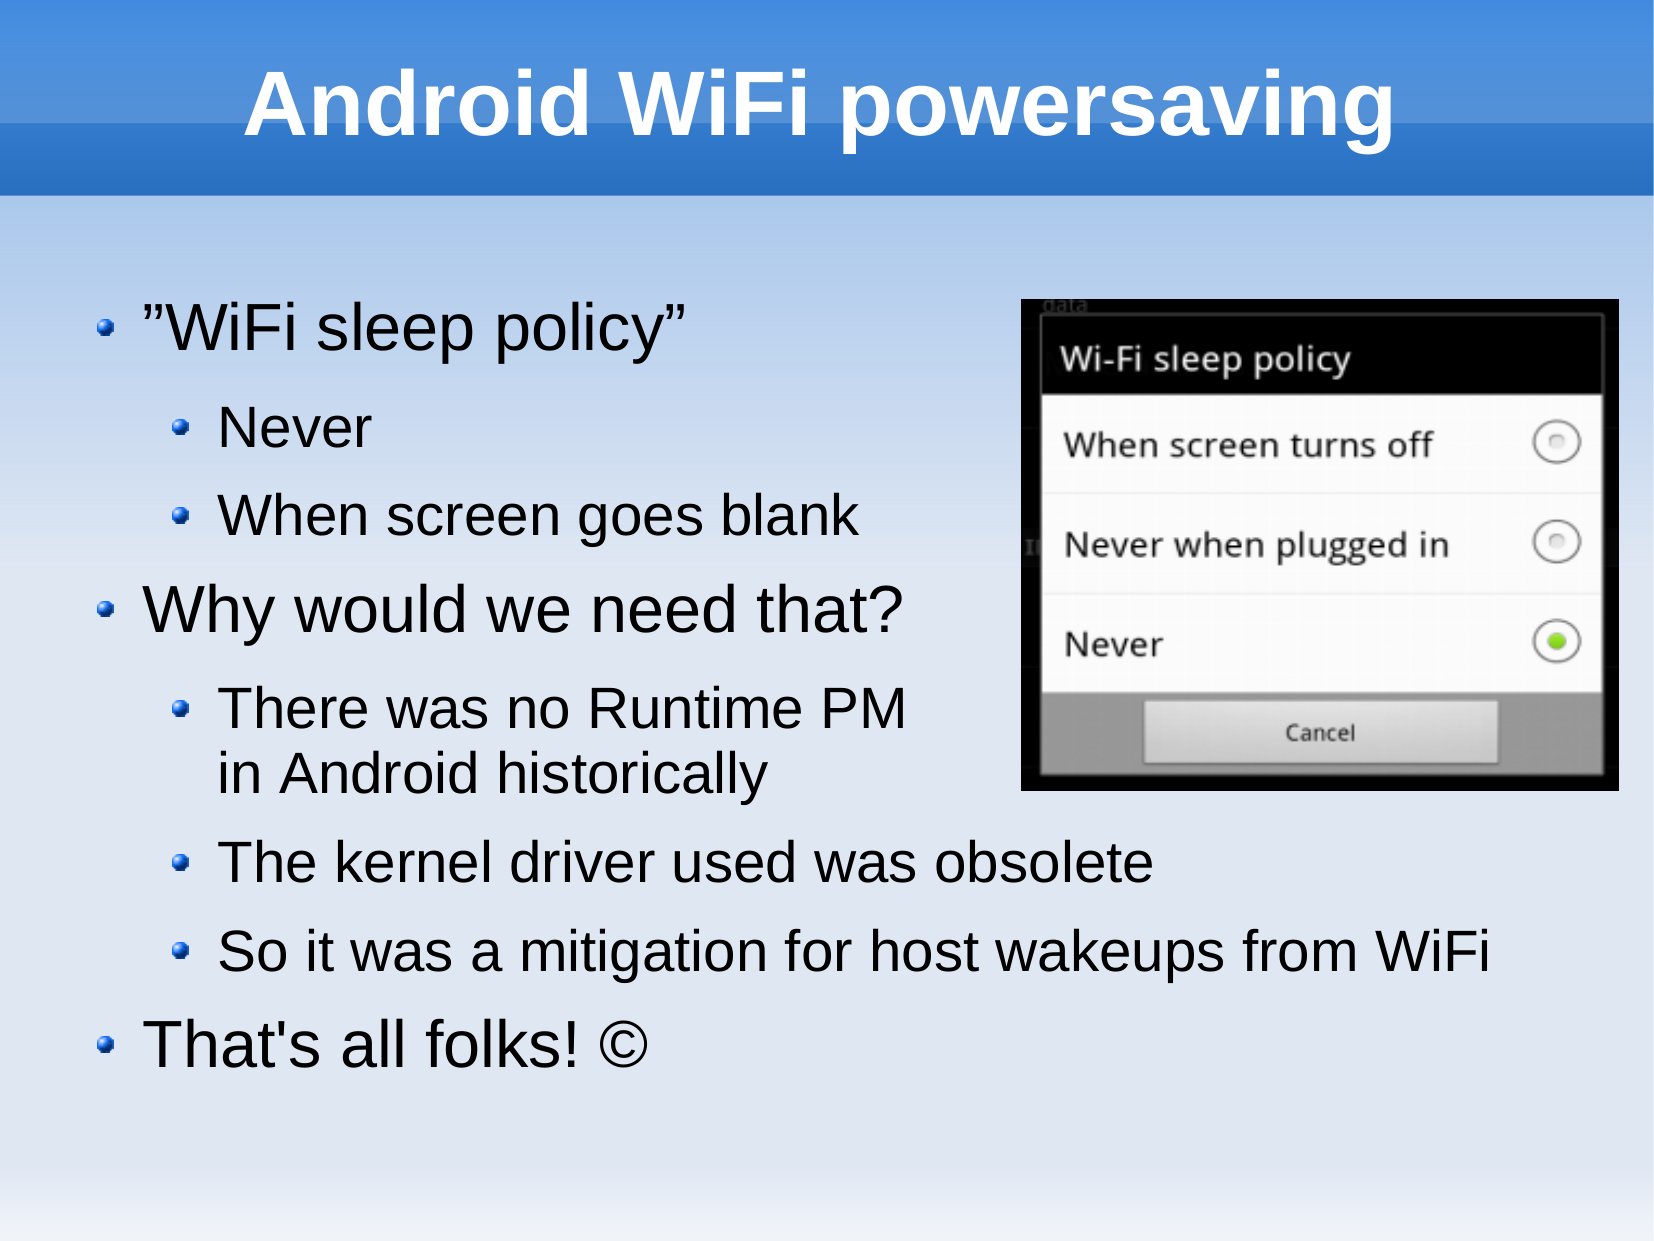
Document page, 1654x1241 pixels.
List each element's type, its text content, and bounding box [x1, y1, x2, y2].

title Android WiFi powersaving [76, 0, 1565, 208]
picture [0, 0, 1654, 1241]
list ”WiFi sleep policy” Never When screen goes blank Why would we need that? There was no Runtime PM in Android historically The kernel driver used was obsolete So it was a mitigation for host wakeups from WiFi That's all folks! © [82, 290, 1576, 1109]
